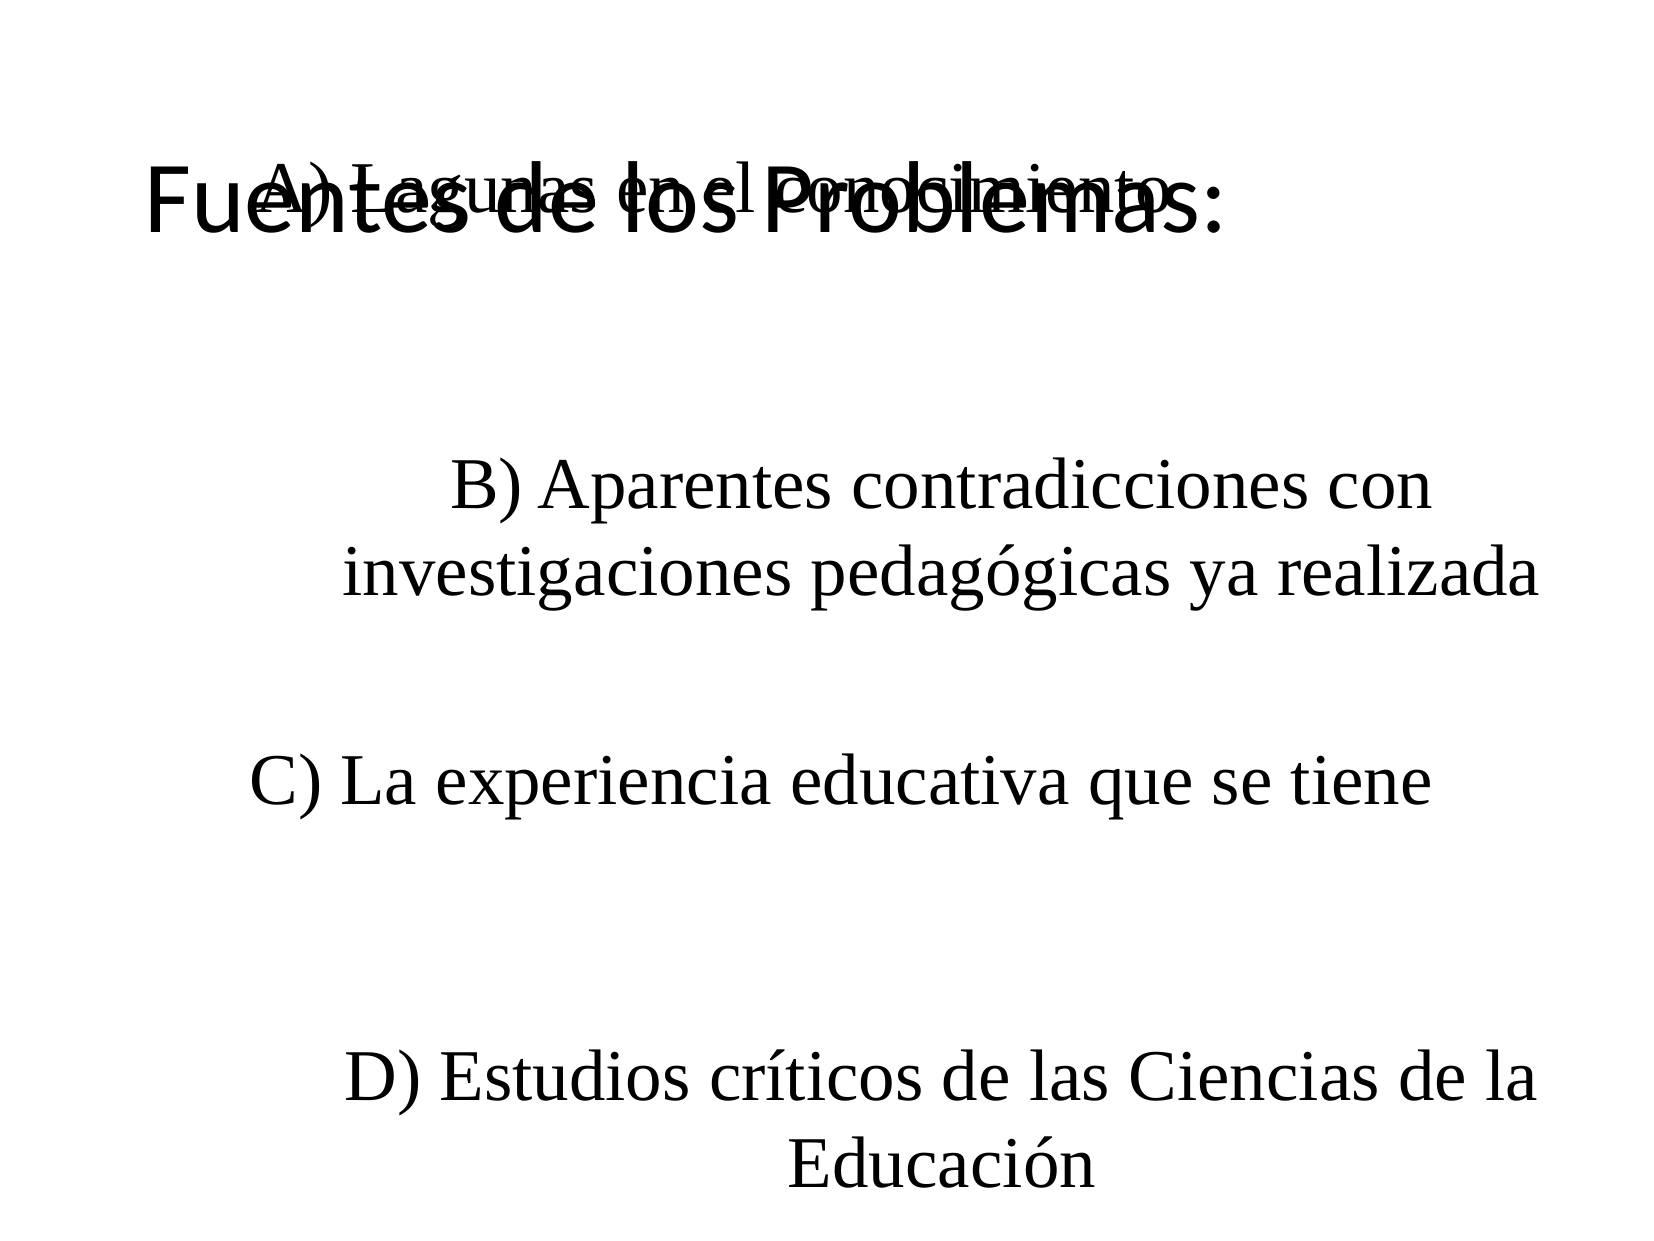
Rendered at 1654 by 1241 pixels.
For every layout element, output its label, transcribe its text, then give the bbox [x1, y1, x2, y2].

subtitle A) Lagunas en el conocimiento B) Aparentes contradicciones con investigaciones pedagógicas ya realizada C) La experiencia educativa que se tiene D) Estudios críticos de las Ciencias de la Educación [230, 313, 1654, 1028]
title Fuentes de los Problemas: [0, 88, 1489, 296]
